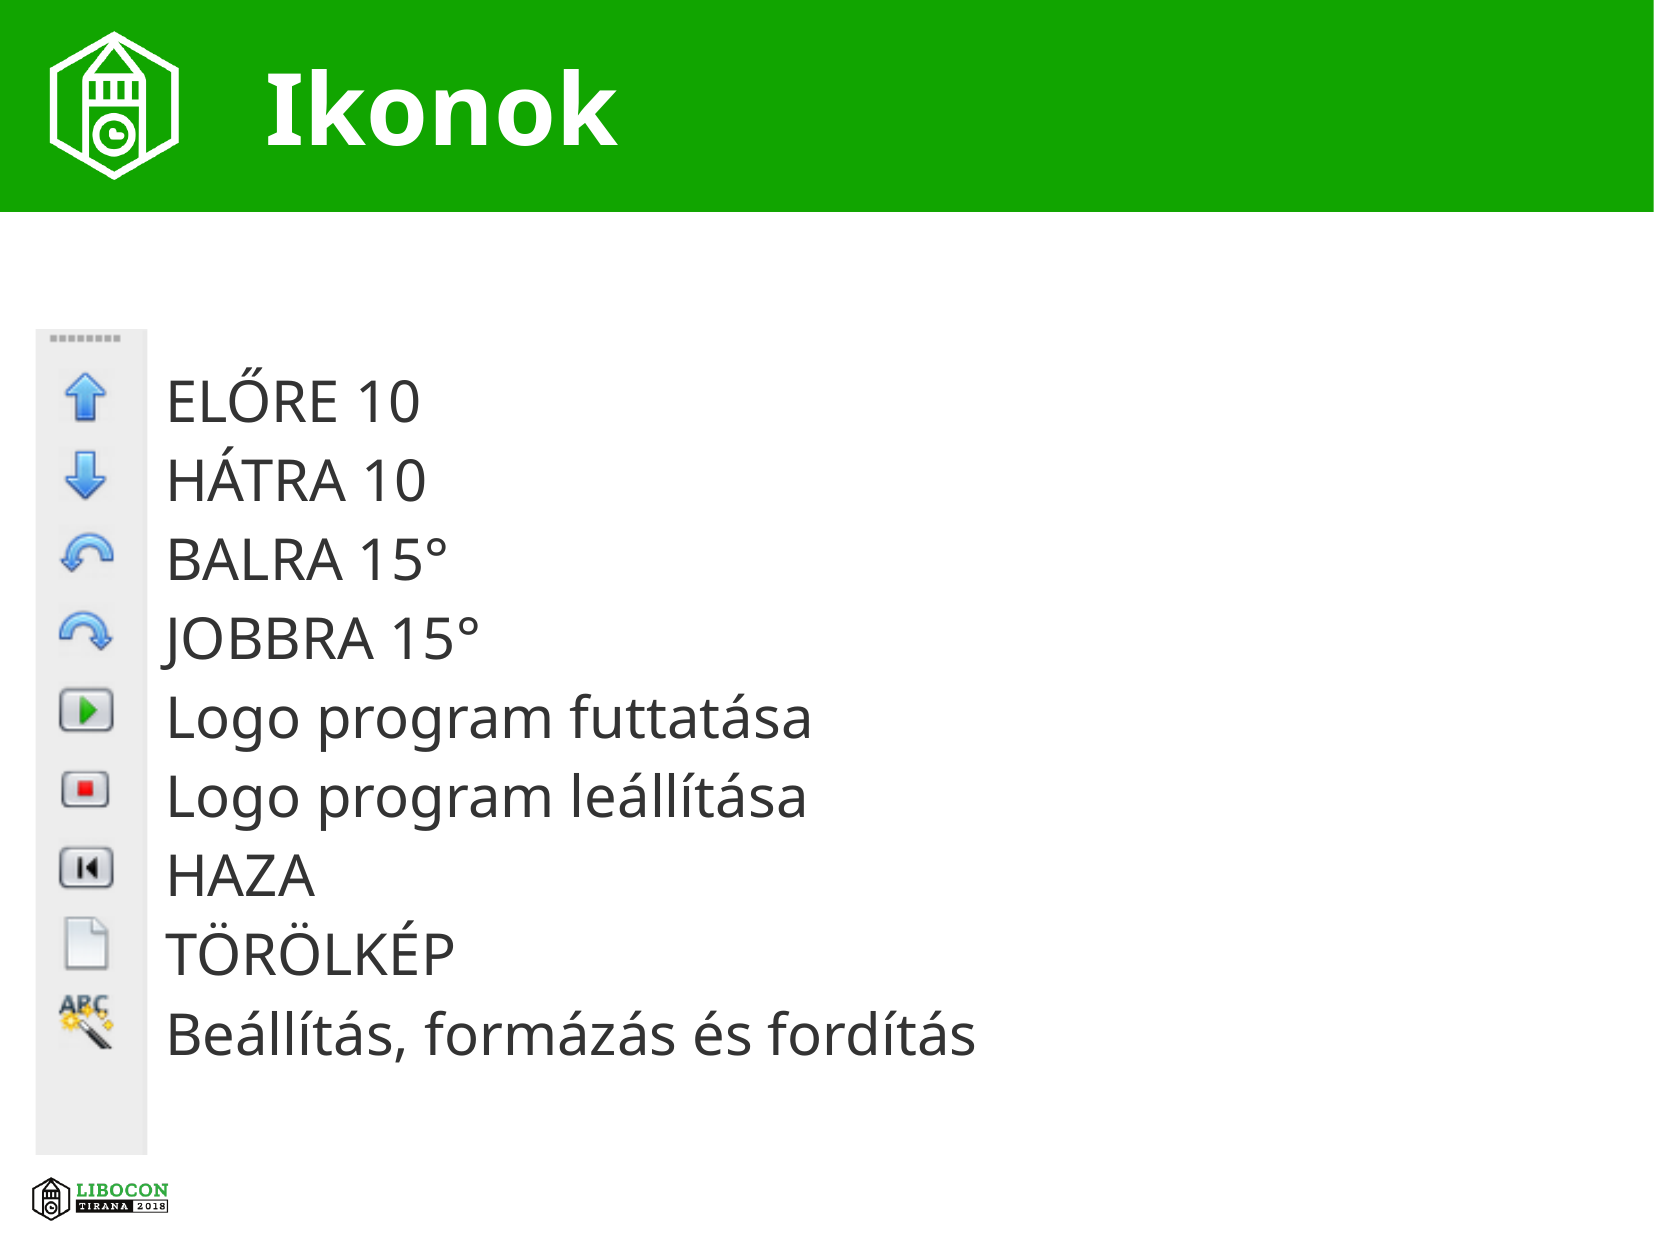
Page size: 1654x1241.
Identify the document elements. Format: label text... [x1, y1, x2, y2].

list ELŐRE 10 HÁTRA 10 BALRA 15° JOBBRA 15° Logo program futtatása Logo program leállítása HAZA TÖRÖLKÉP Beállítás, formázás és fordítás [165, 360, 1546, 1081]
picture [0, 0, 1654, 1241]
title Ikonok [265, 3, 1366, 211]
